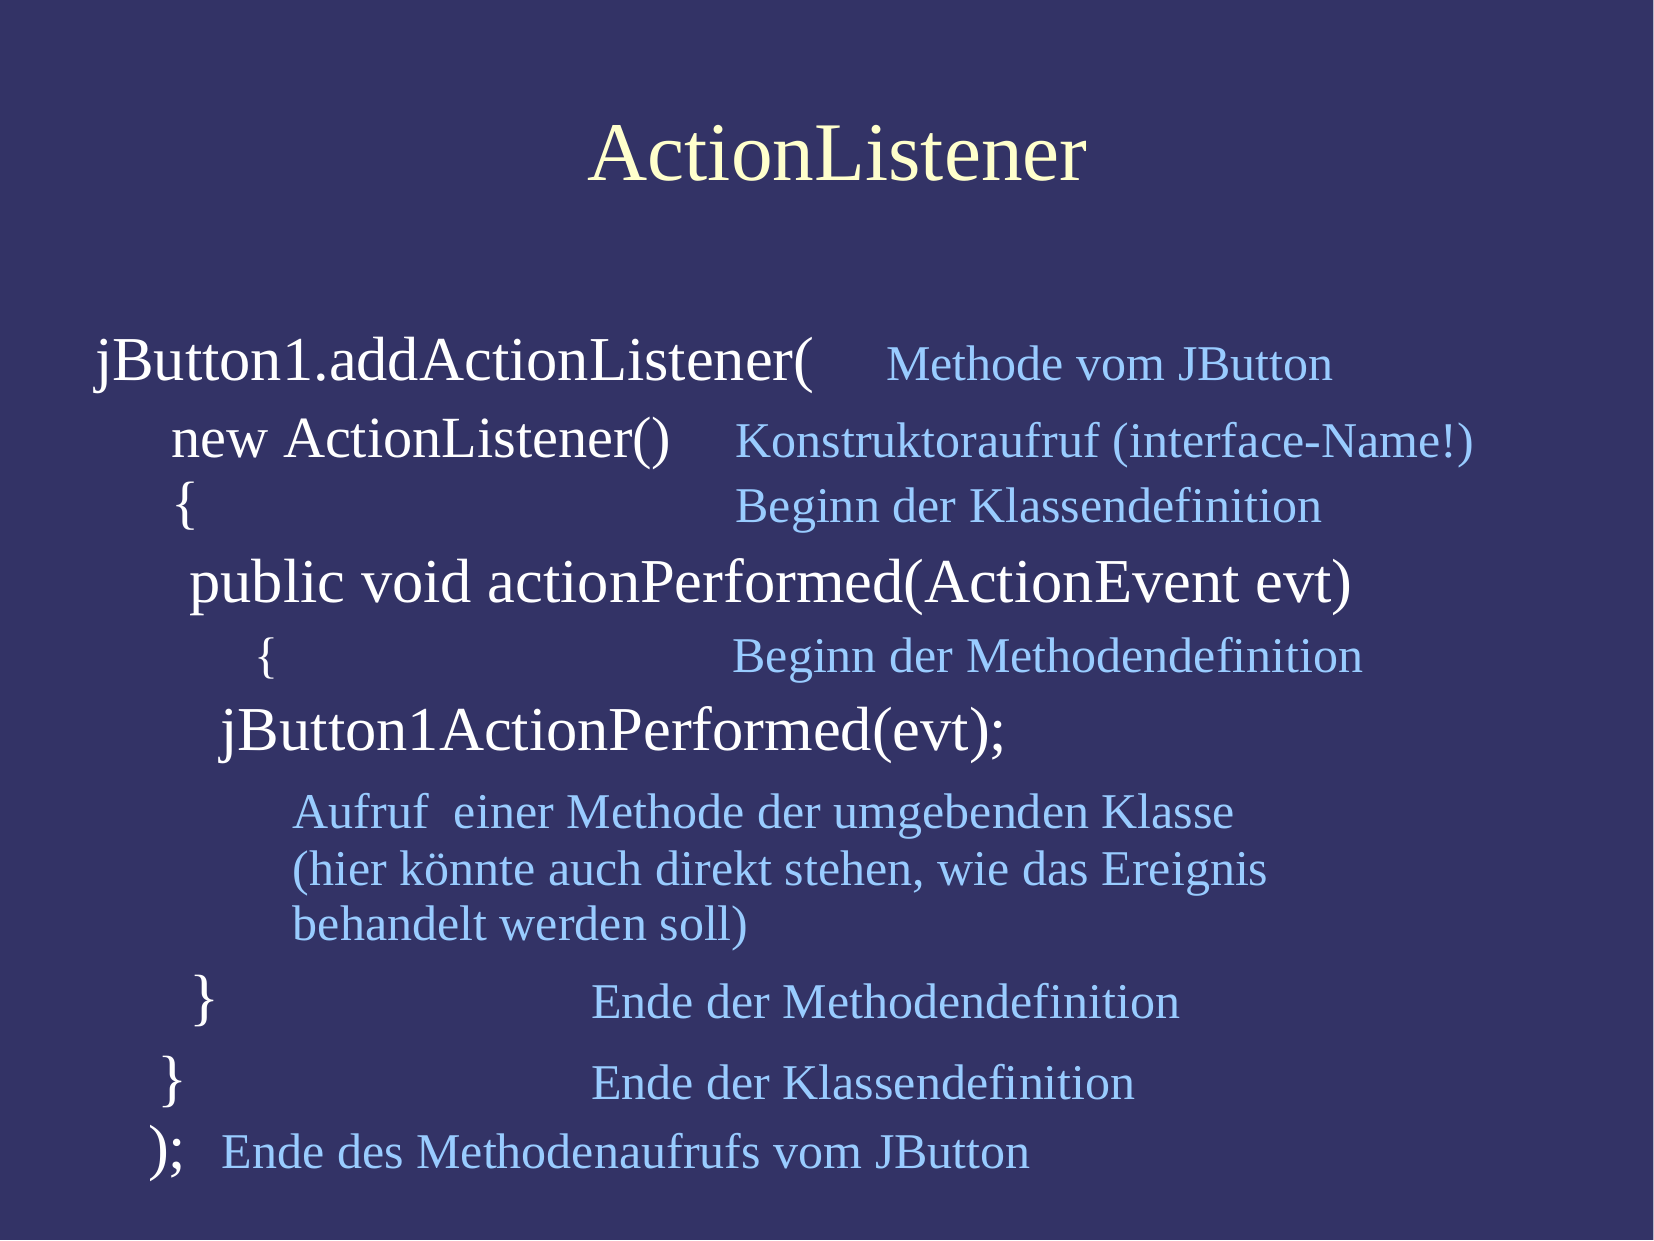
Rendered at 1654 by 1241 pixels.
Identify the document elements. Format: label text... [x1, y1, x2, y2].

title ActionListener [54, 44, 1622, 260]
list jButton1.addActionListener( Methode vom JButton new ActionListener() Konstruktoraufruf (interface-Name!) { Beginn der Klassendefinition public void actionPerformed(ActionEvent evt) { Beginn der Methodendefinition jButton1ActionPerformed(evt); Aufruf einer Methode der umgebenden Klasse (hier könnte auch direkt stehen, wie das Ereignis behandelt werden soll) } Ende der Methodendefinition } Ende der Klassendefinition ); Ende des Methodenaufrufs vom JButton [77, 324, 1579, 1193]
